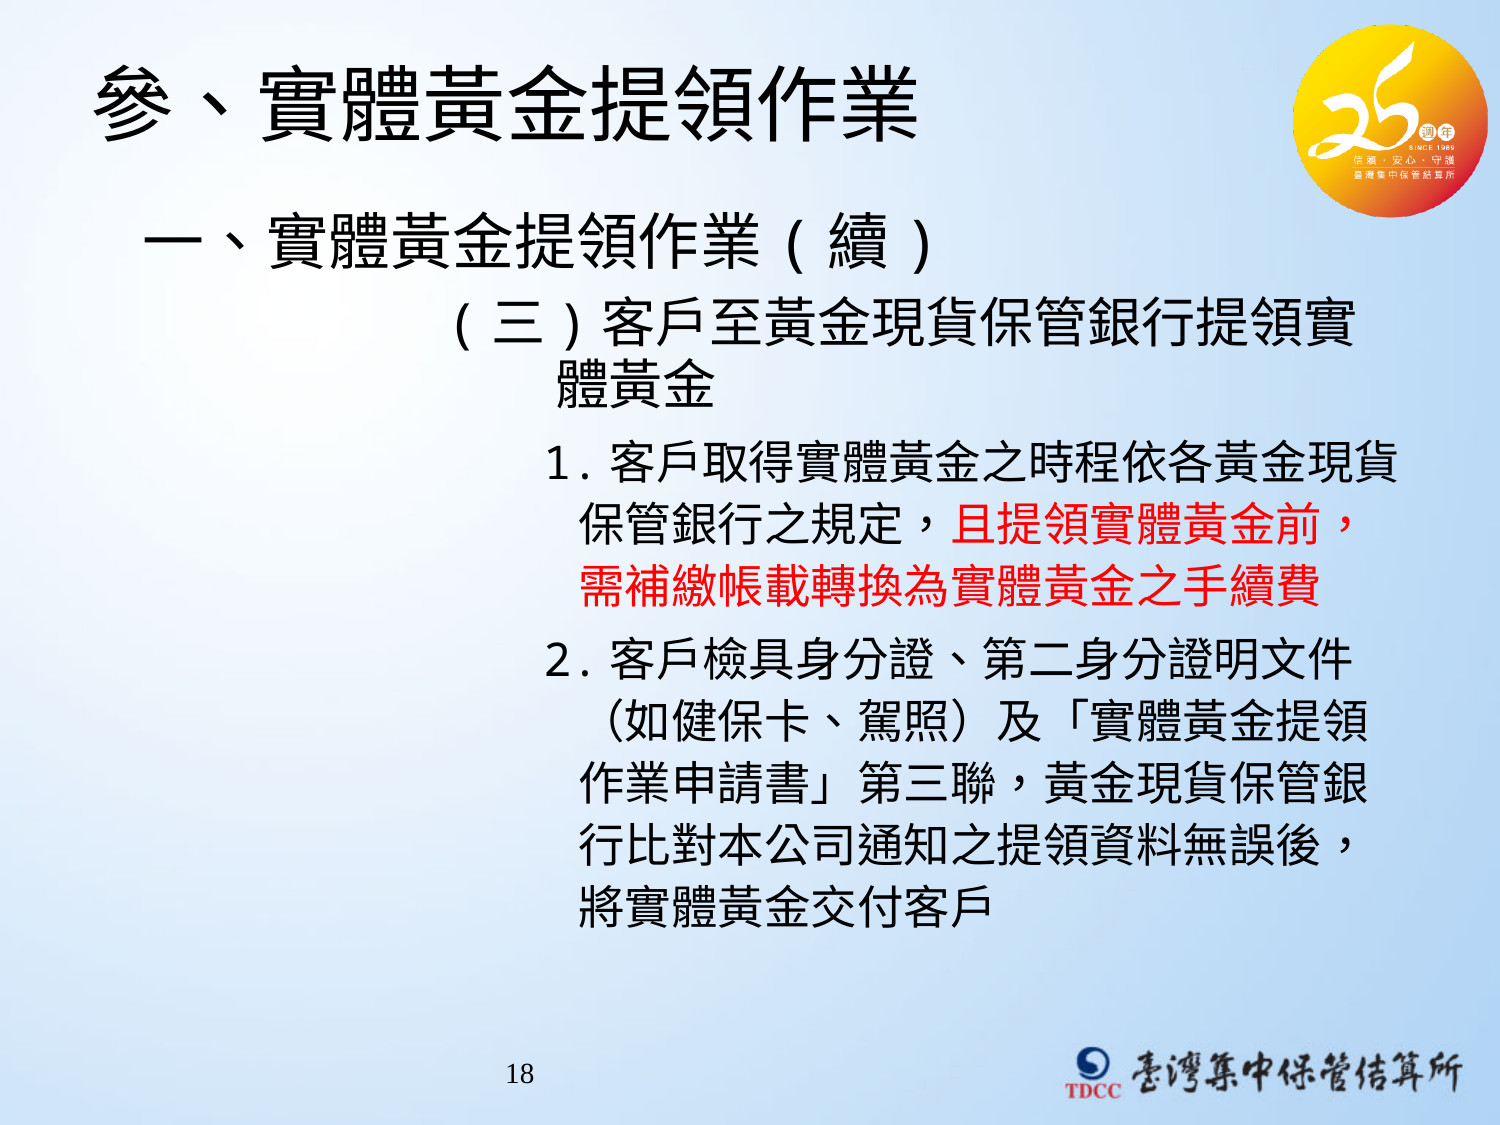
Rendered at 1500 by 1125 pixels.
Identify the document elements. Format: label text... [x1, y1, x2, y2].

title 參、實體黃金提領作業 [75, 45, 1426, 173]
text_box [490, 1046, 841, 1125]
list 一、實體黃金提領作業(續) (三)客戶至黃金現貨保管銀行提領實體黃金 1.客戶取得實體黃金之時程依各黃金現貨保管銀行之規定，且提領實體黃金前，需補繳帳載轉換為實體黃金之手續費 2.客戶檢具身分證、第二身分證明文件（如健保卡、駕照）及「實體黃金提領作業申請書」第三聯，黃金現貨保管銀行比對本公司通知之提領資料無誤後，將實體黃金交付客戶 [75, 195, 1426, 993]
